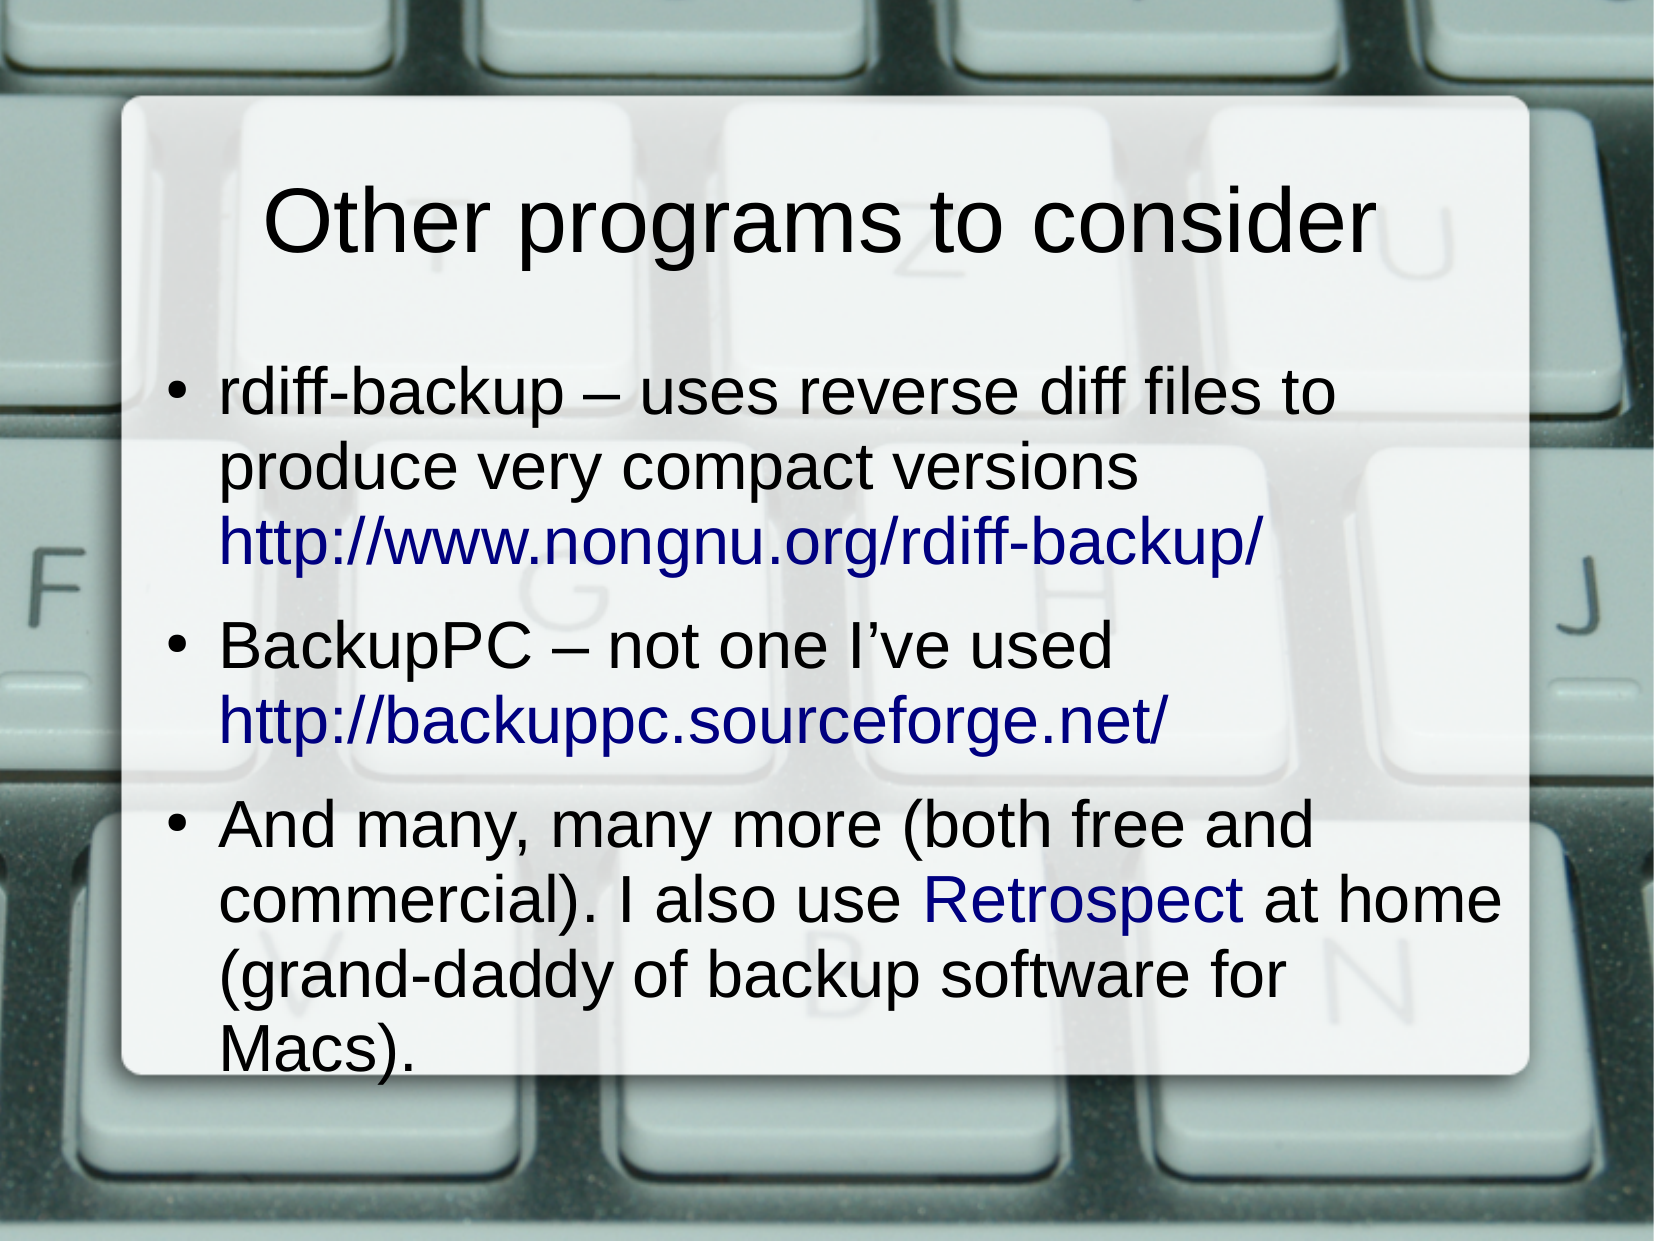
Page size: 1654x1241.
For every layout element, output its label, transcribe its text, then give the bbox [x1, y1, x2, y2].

list rdiff-backup – uses reverse diff files to produce very compact versions http://www.nongnu.org/rdiff-backup/ BackupPC – not one I’ve used http://backuppc.sourceforge.net/ And many, many more (both free and commercial). I also use Retrospect at home (grand-daddy of backup software for Macs). [147, 354, 1506, 1085]
title Other programs to consider [135, 125, 1506, 318]
picture [0, 0, 1654, 1241]
